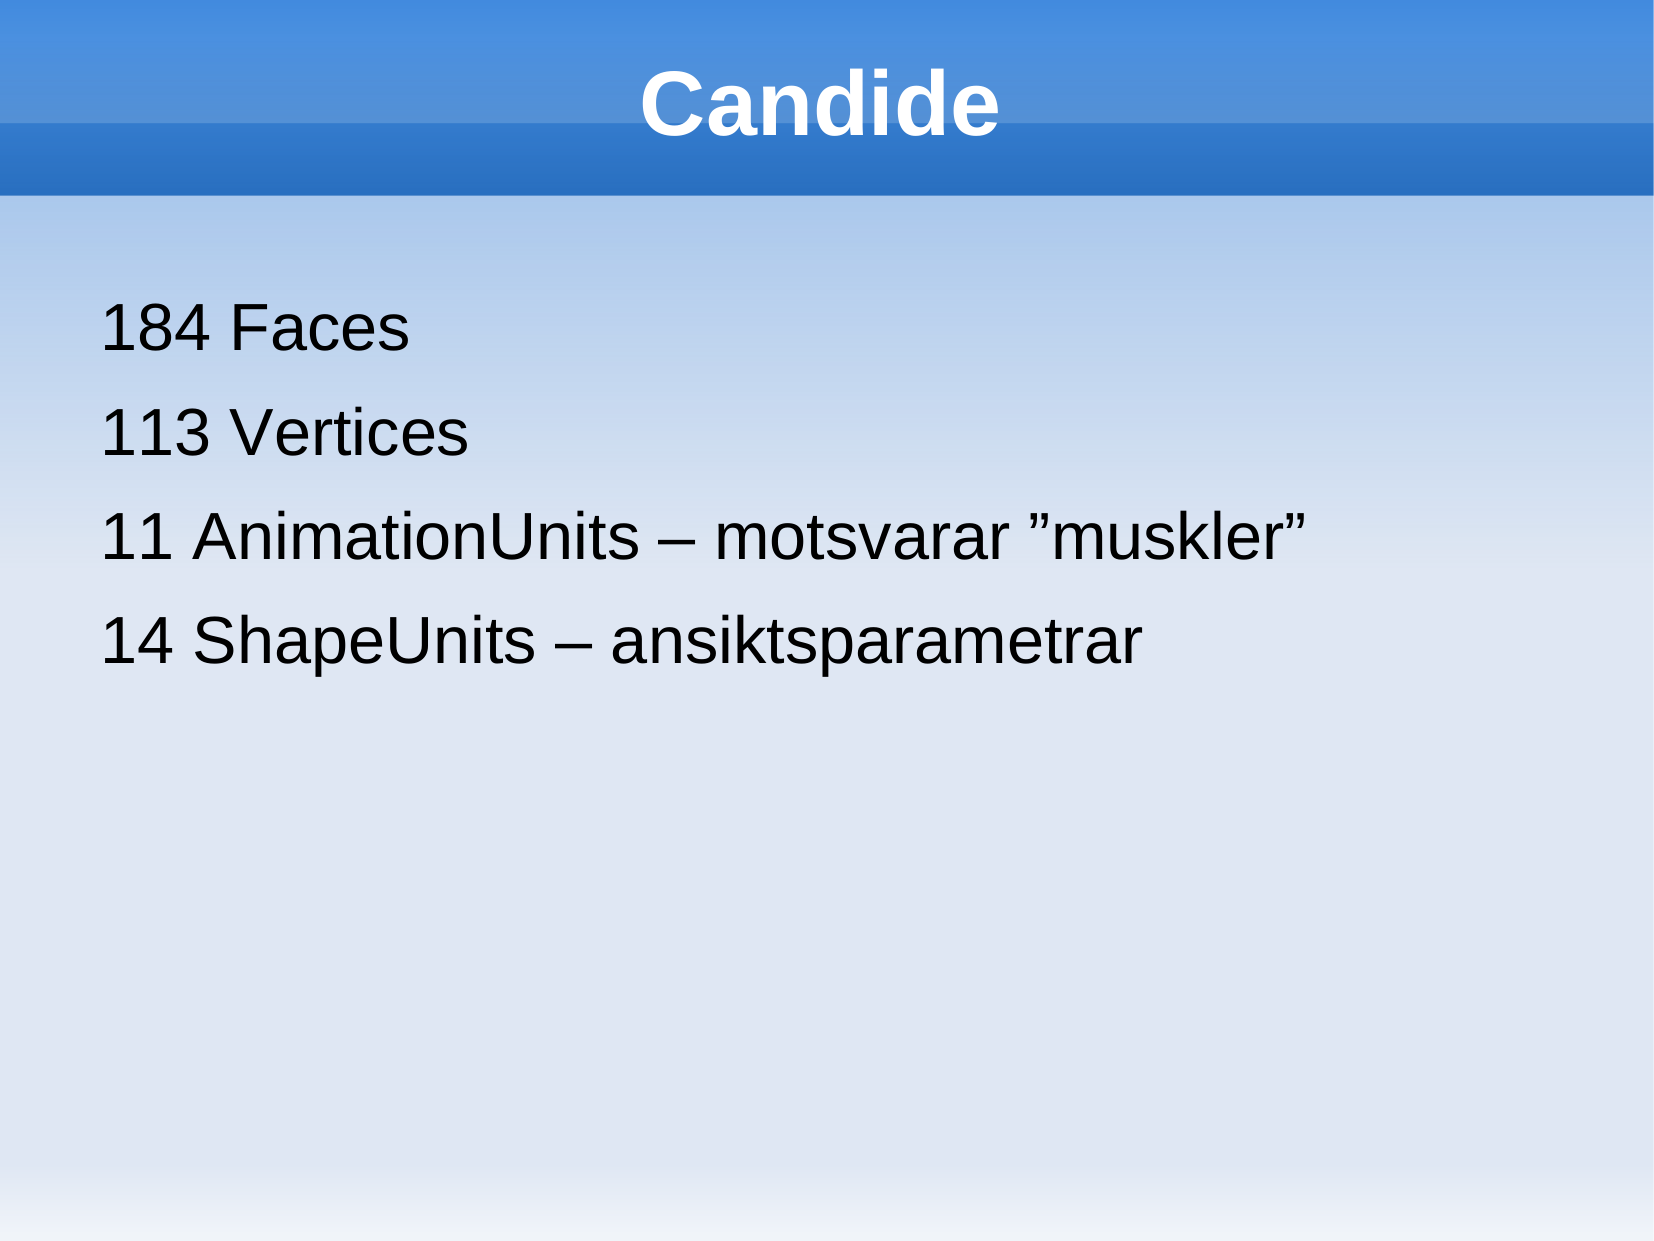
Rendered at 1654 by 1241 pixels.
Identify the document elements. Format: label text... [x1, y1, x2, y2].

title Candide [76, 7, 1565, 200]
picture [0, 0, 1654, 1241]
list 184 Faces 113 Vertices 11 AnimationUnits – motsvarar ”muskler” 14 ShapeUnits – ansiktsparametrar [82, 290, 1571, 1094]
